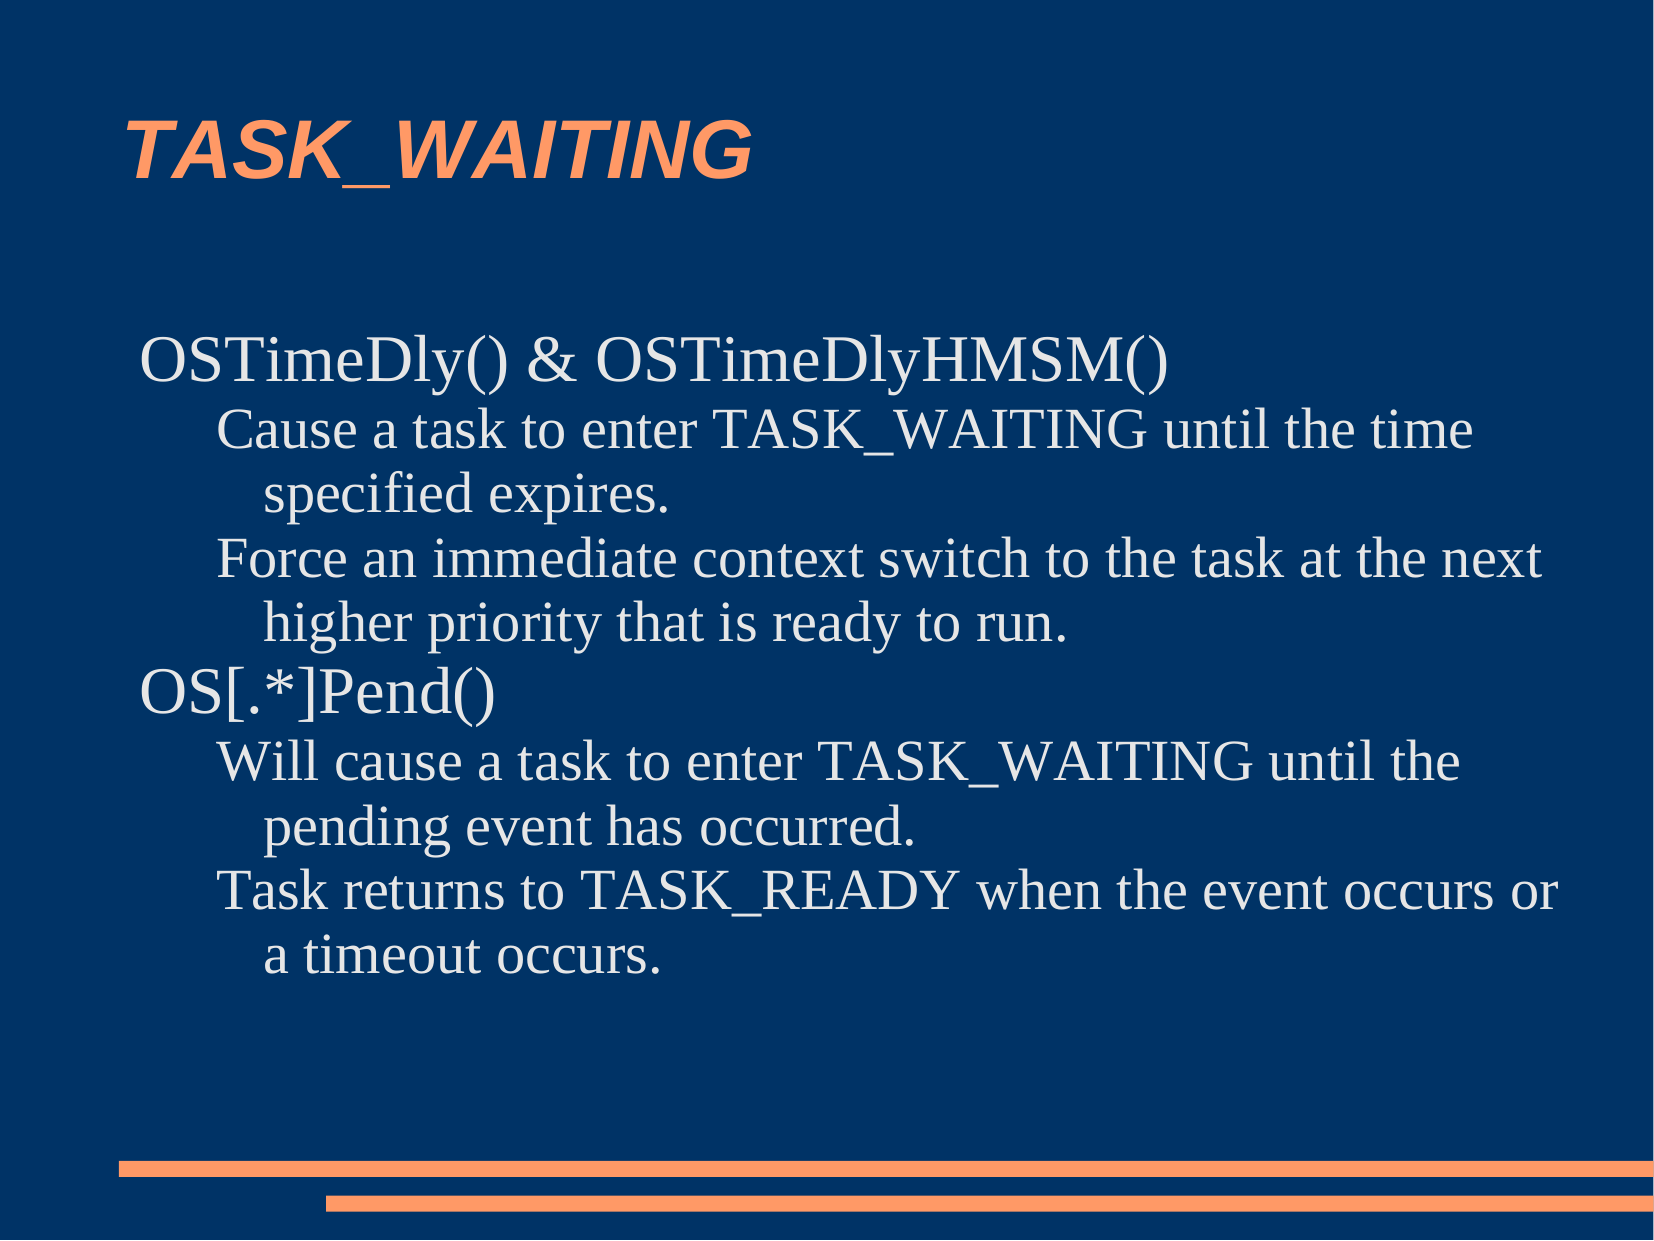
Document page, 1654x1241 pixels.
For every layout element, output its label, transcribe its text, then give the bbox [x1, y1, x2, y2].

title TASK_WAITING [121, 46, 1534, 254]
list OSTimeDly() & OSTimeDlyHMSM() Cause a task to enter TASK_WAITING until the time specified expires. Force an immediate context switch to the task at the next higher priority that is ready to run. OS[.*]Pend() Will cause a task to enter TASK_WAITING until the pending event has occurred. Task returns to TASK_READY when the event occurs or a timeout occurs. [121, 322, 1561, 1133]
